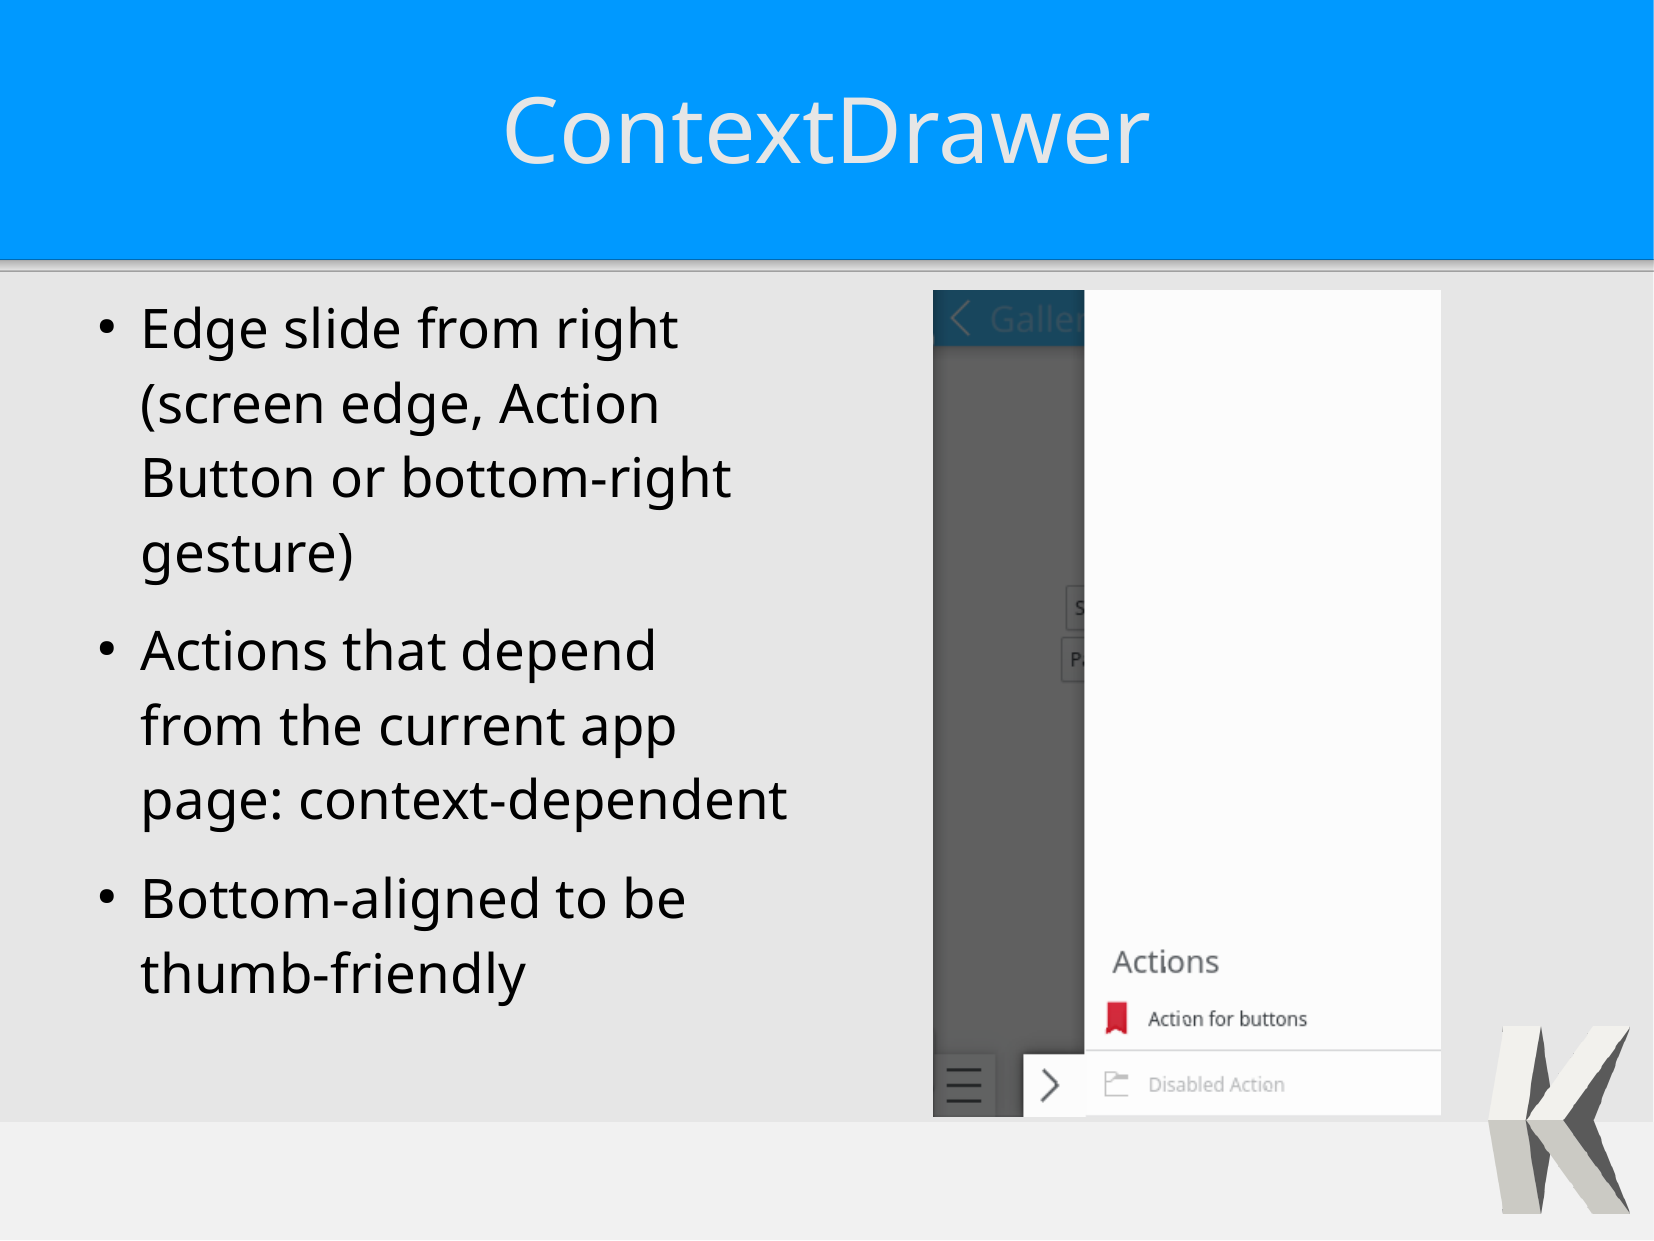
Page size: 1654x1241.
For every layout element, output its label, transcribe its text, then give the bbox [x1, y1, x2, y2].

picture [1488, 1026, 1630, 1214]
picture [933, 290, 1441, 1117]
title ContextDrawer [82, 24, 1571, 232]
list Edge slide from right (screen edge, Action Button or bottom-right gesture) Actions that depend from the current app page: context-dependent Bottom-aligned to be thumb-friendly [82, 290, 793, 1010]
